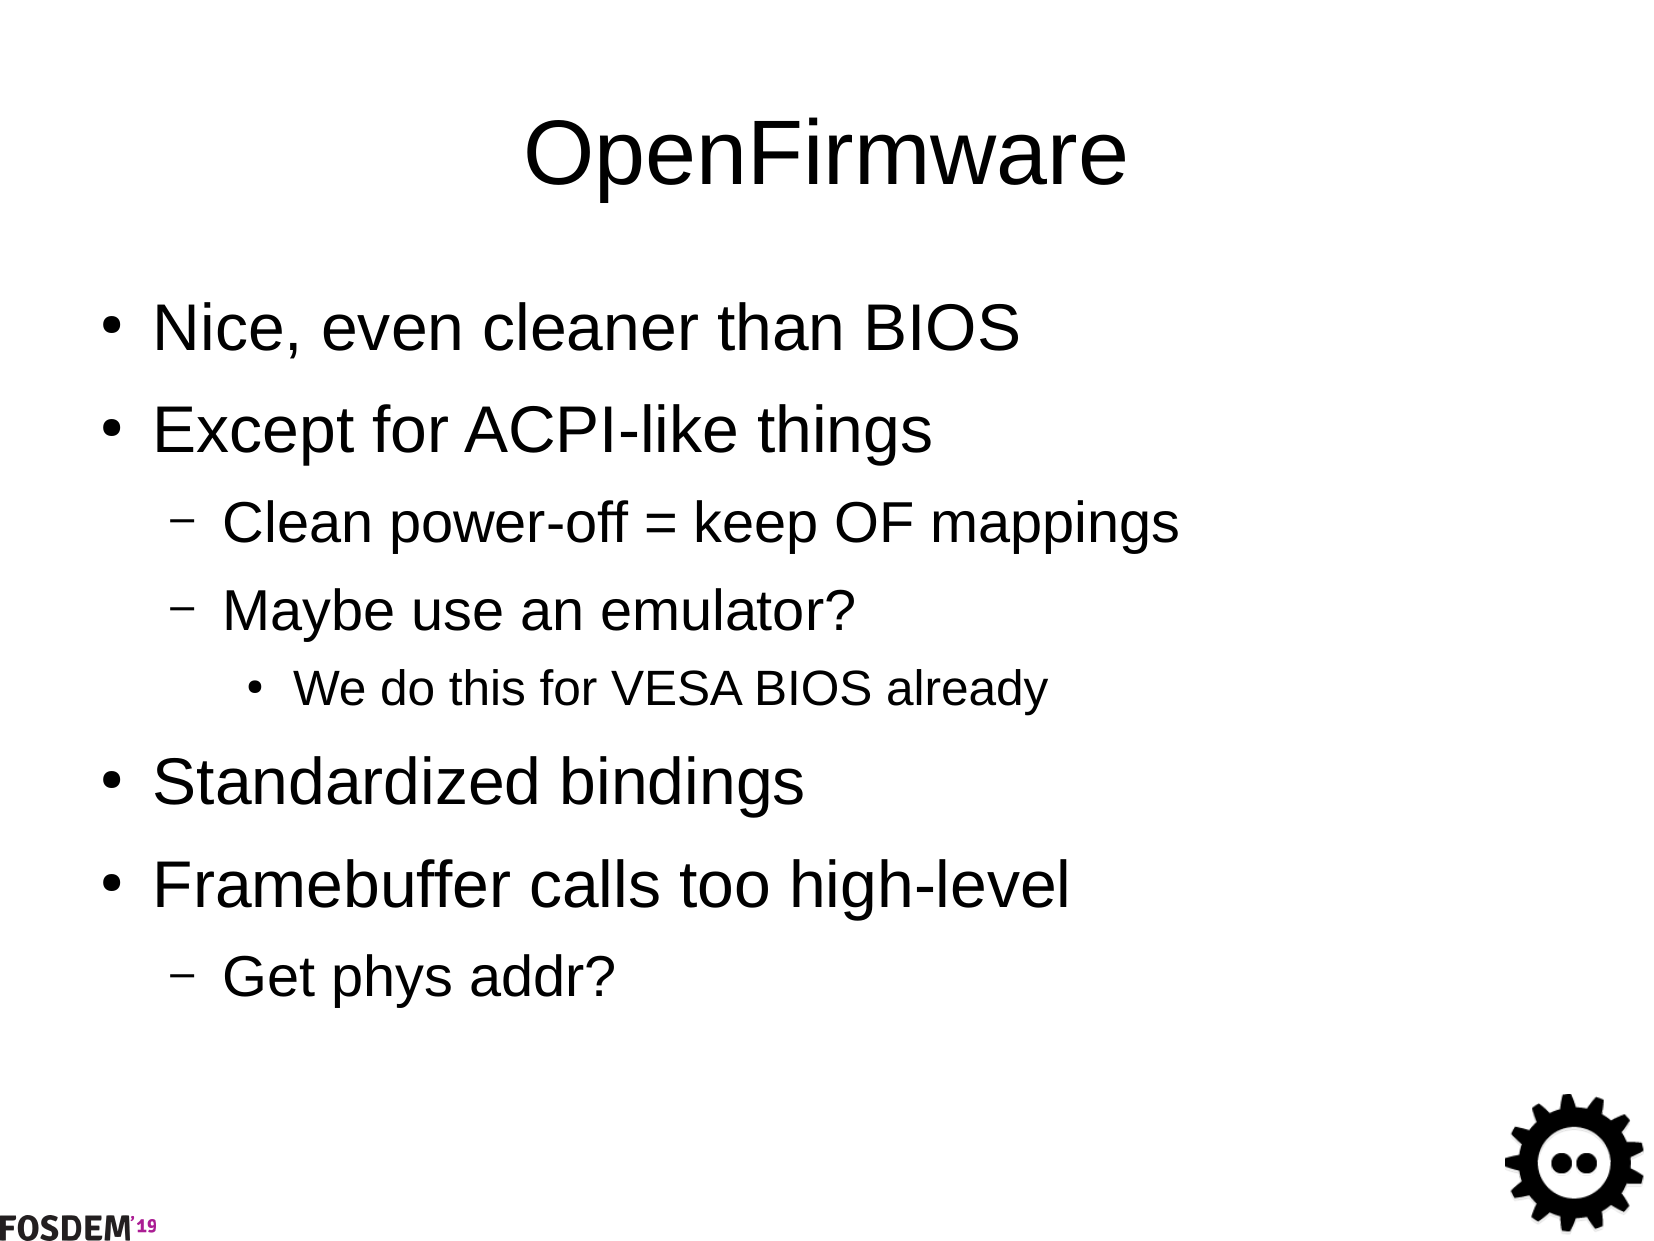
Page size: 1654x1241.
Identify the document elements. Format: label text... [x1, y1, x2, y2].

picture [0, 1215, 156, 1241]
title OpenFirmware [82, 49, 1571, 257]
picture [1505, 1094, 1648, 1235]
list Nice, even cleaner than BIOS Except for ACPI-like things Clean power-off = keep OF mappings Maybe use an emulator? We do this for VESA BIOS already Standardized bindings Framebuffer calls too high-level Get phys addr? [82, 290, 1571, 1010]
